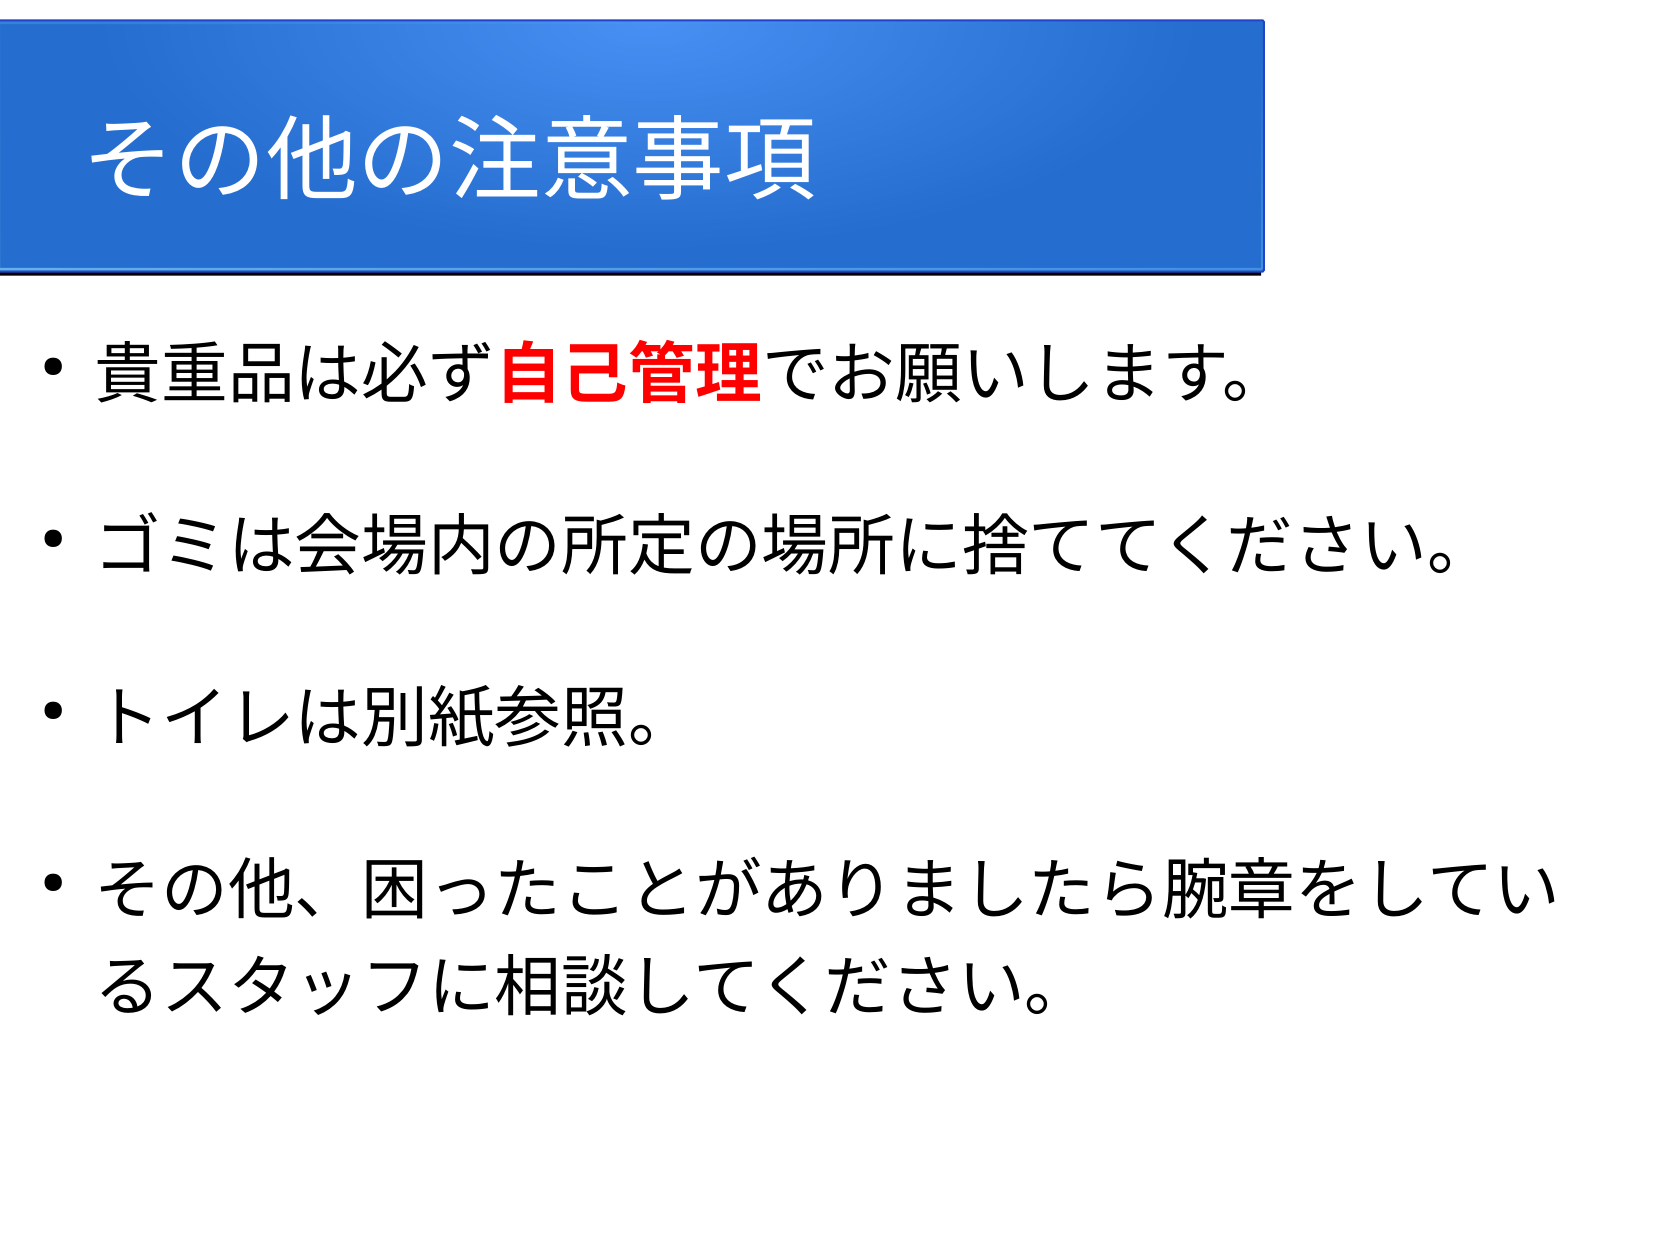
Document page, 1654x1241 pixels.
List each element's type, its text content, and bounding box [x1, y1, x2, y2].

title その他の注意事項 [82, 49, 1250, 257]
list 貴重品は必ず自己管理でお願いします。 ゴミは会場内の所定の場所に捨ててください。 トイレは別紙参照。 その他、困ったことがありましたら腕章をしているスタッフに相談してください。 [23, 319, 1619, 1039]
